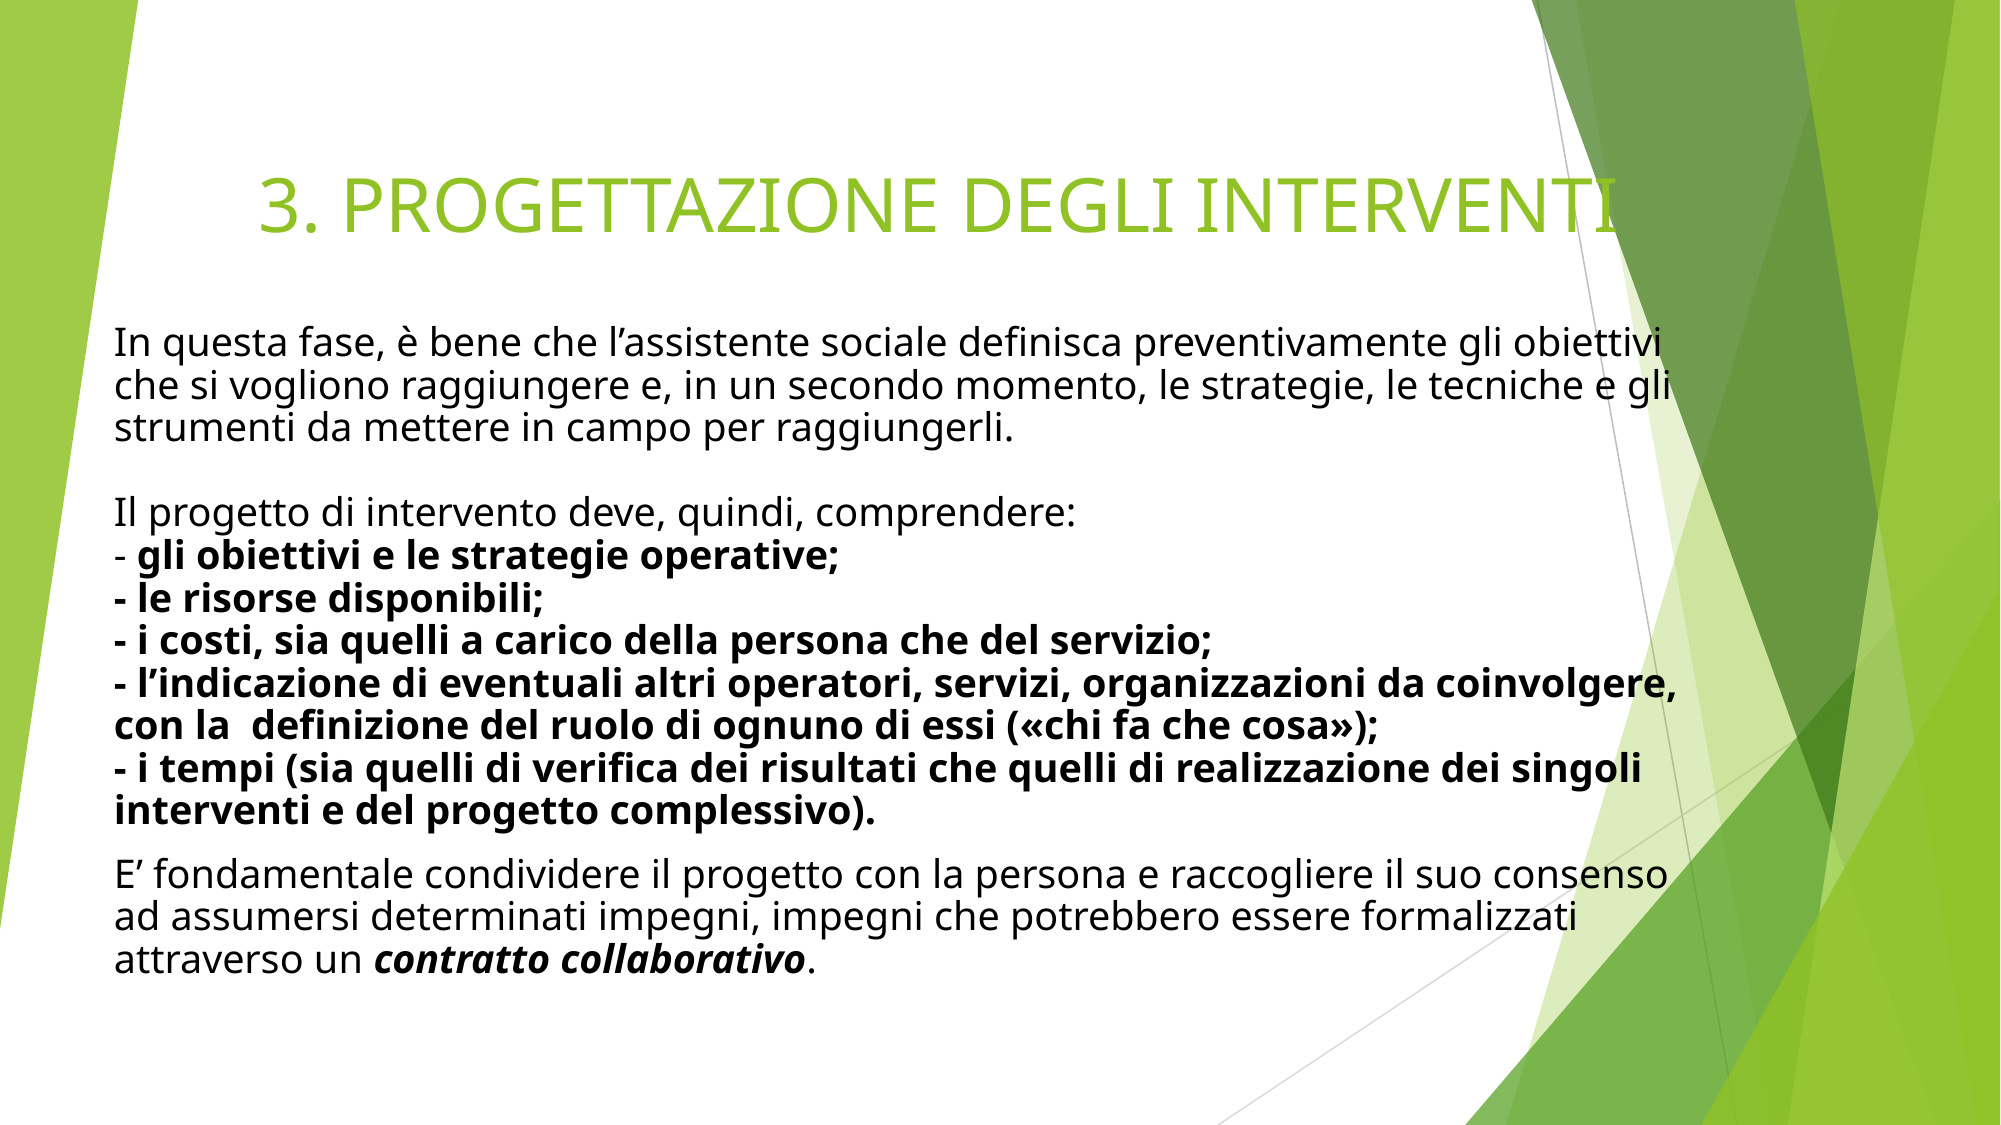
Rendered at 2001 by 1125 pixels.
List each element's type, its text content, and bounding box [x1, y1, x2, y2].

title 3. PROGETTAZIONE DEGLI INTERVENTI [9, 97, 1868, 255]
subtitle In questa fase, è bene che l’assistente sociale definisca preventivamente gli obiettivi che si vogliono raggiungere e, in un secondo momento, le strategie, le tecniche e gli strumenti da mettere in campo per raggiungerli. Il progetto di intervento deve, quindi, comprendere: - gli obiettivi e le strategie operative; - le risorse disponibili; - i costi, sia quelli a carico della persona che del servizio; - l’indicazione di eventuali altri operatori, servizi, organizzazioni da coinvolgere, con la definizione del ruolo di ognuno di essi («chi fa che cosa»); - i tempi (sia quelli di verifica dei risultati che quelli di realizzazione dei singoli interventi e del progetto complessivo). E’ fondamentale condividere il progetto con la persona e raccogliere il suo consenso ad assumersi determinati impegni, impegni che potrebbero essere formalizzati attraverso un contratto collaborativo. [98, 314, 1741, 1063]
